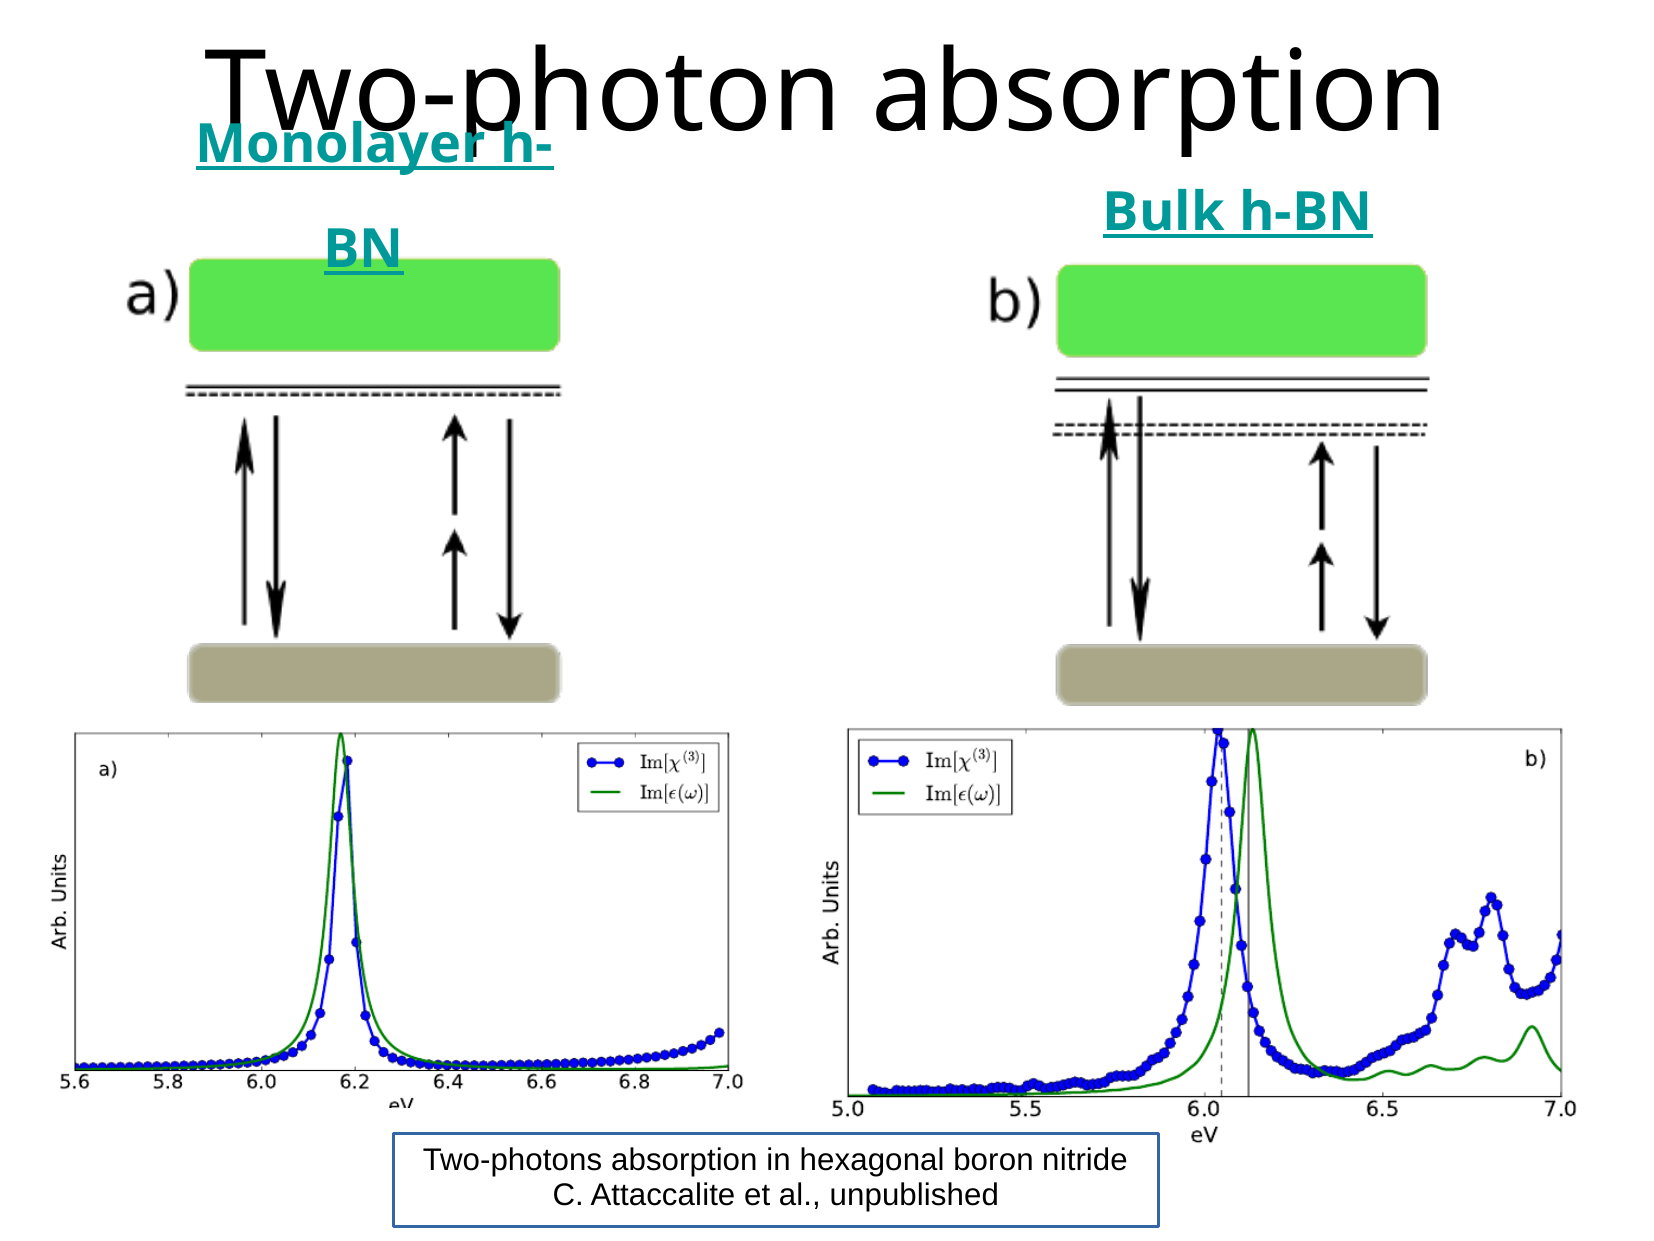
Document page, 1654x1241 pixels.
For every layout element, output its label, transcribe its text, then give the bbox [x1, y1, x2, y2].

picture [336, 250, 348, 260]
text_box Monolayer h-BN [155, 146, 594, 249]
text_box Bulk h-BN [1029, 146, 1468, 249]
text_box Two-photons absorption in hexagonal boron nitride C. Attaccalite et al., unpublished [393, 1133, 1159, 1227]
picture [811, 239, 1591, 1147]
picture [30, 233, 751, 1108]
title Two-photon absorption [82, 14, 1571, 160]
